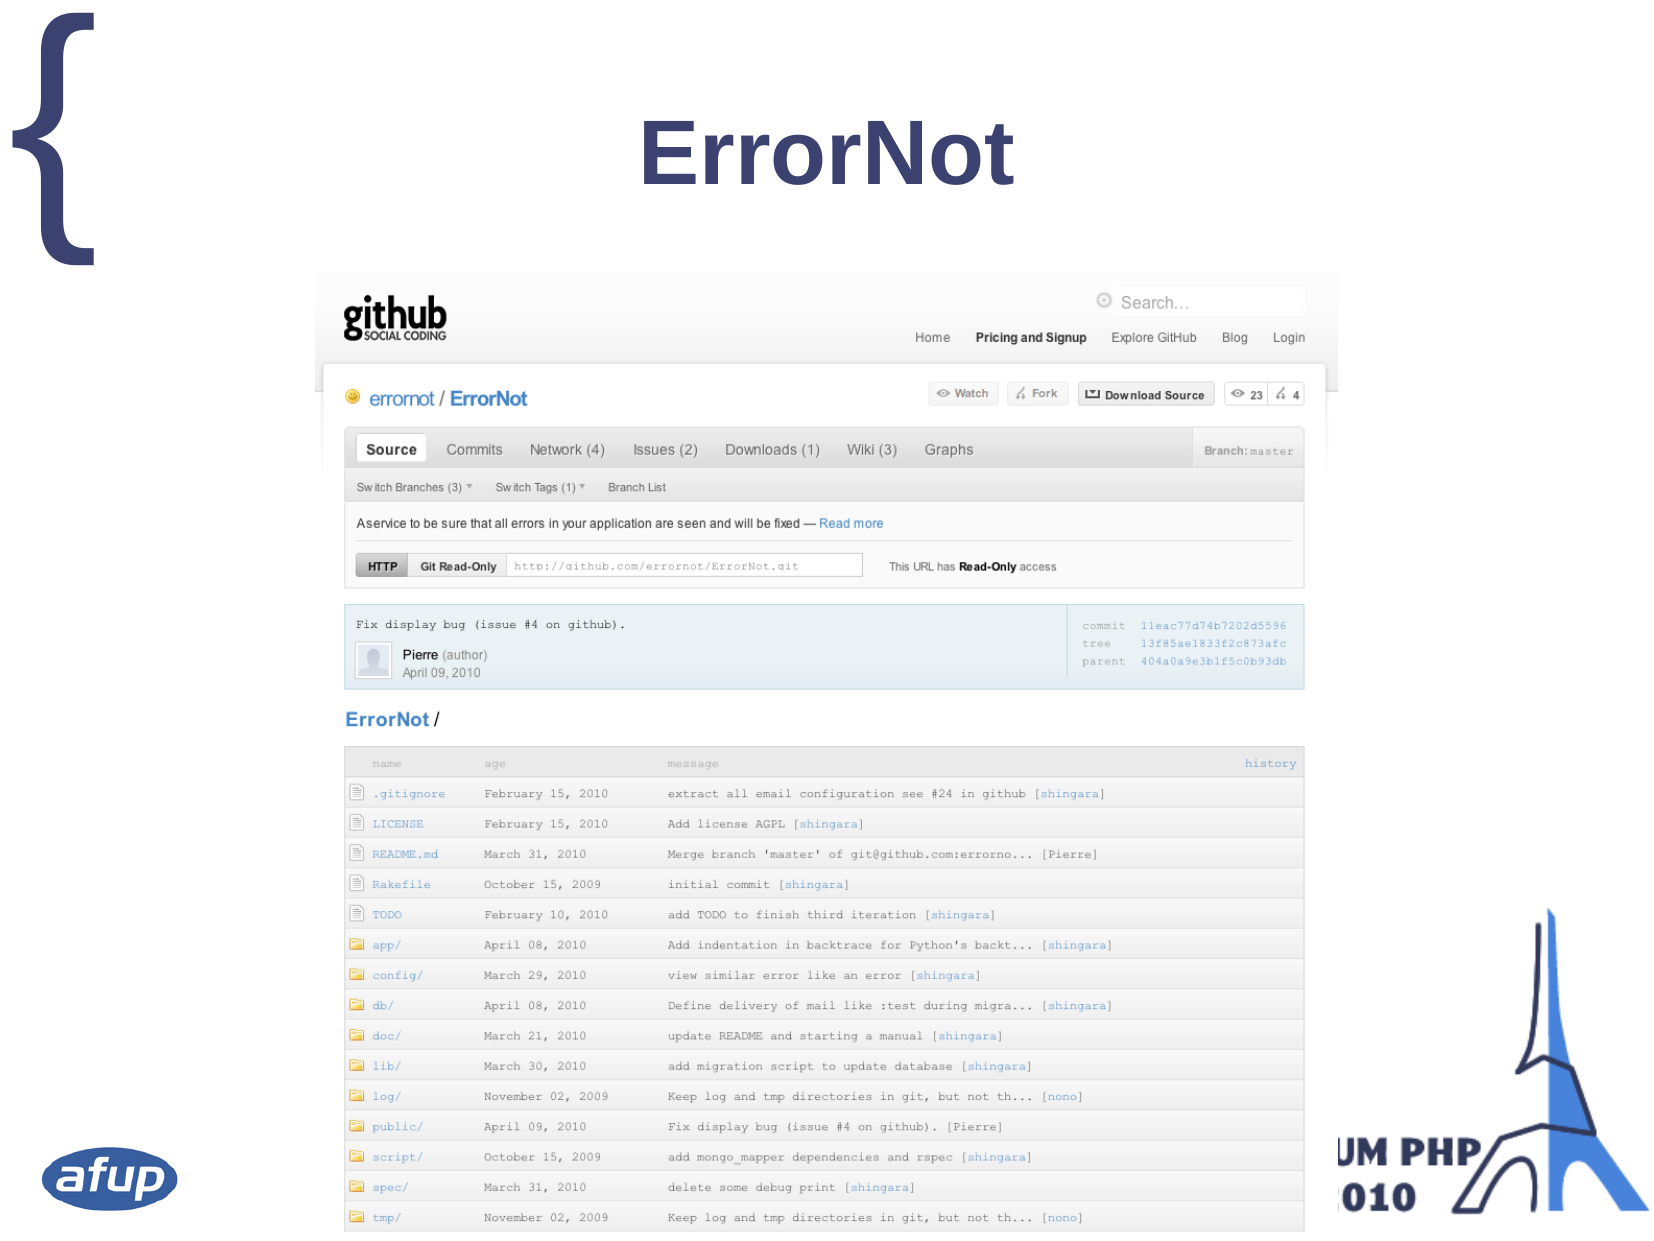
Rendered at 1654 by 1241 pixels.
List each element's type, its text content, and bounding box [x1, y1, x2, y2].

picture [41, 1146, 178, 1211]
picture [315, 272, 1650, 1241]
title ErrorNot [82, 56, 1571, 250]
